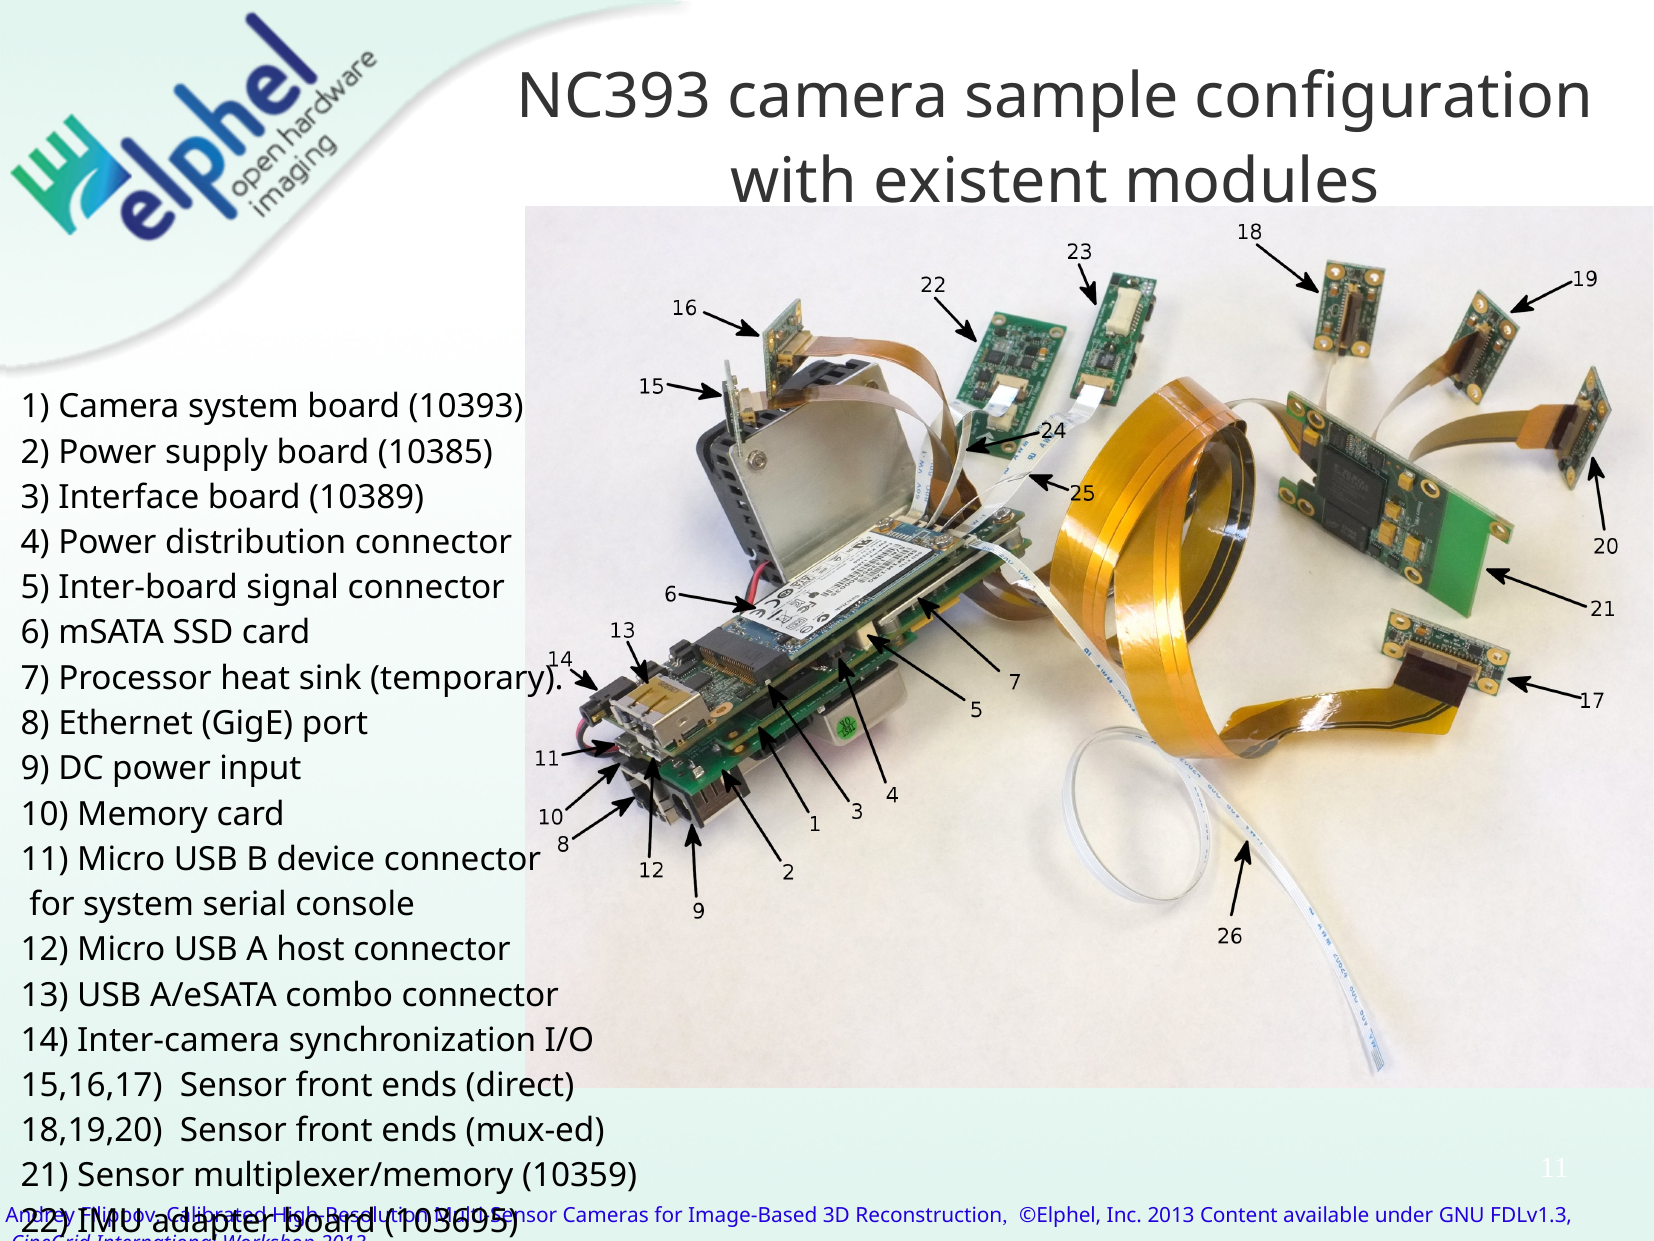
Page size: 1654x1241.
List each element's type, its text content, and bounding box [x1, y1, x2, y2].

text_box 1) Camera system board (10393) 2) Power supply board (10385) 3) Interface board (10389) 4) Power distribution connector 5) Inter-board signal connector 6) mSATA SSD card 7) Processor heat sink (temporary). 8) Ethernet (GigE) port 9) DC power input 10) Memory card 11) Micro USB B device connector for system serial console 12) Micro USB A host connector 13) USB A/eSATA combo connector 14) Inter-camera synchronization I/O 15,16,17) Sensor front ends (direct) 18,19,20) Sensor front ends (mux-ed) 21) Sensor multiplexer/memory (10359) 22) IMU adapter board (103695) 23) Serial GPS adapter board (103696) 24,25,26) Inter-module synchronization [5, 375, 657, 1182]
picture [215, 1216, 225, 1230]
picture [205, 1212, 211, 1221]
picture [195, 1223, 203, 1230]
title NC393 camera sample configuration with existent modules [479, 27, 1632, 244]
picture [0, 0, 1654, 1241]
